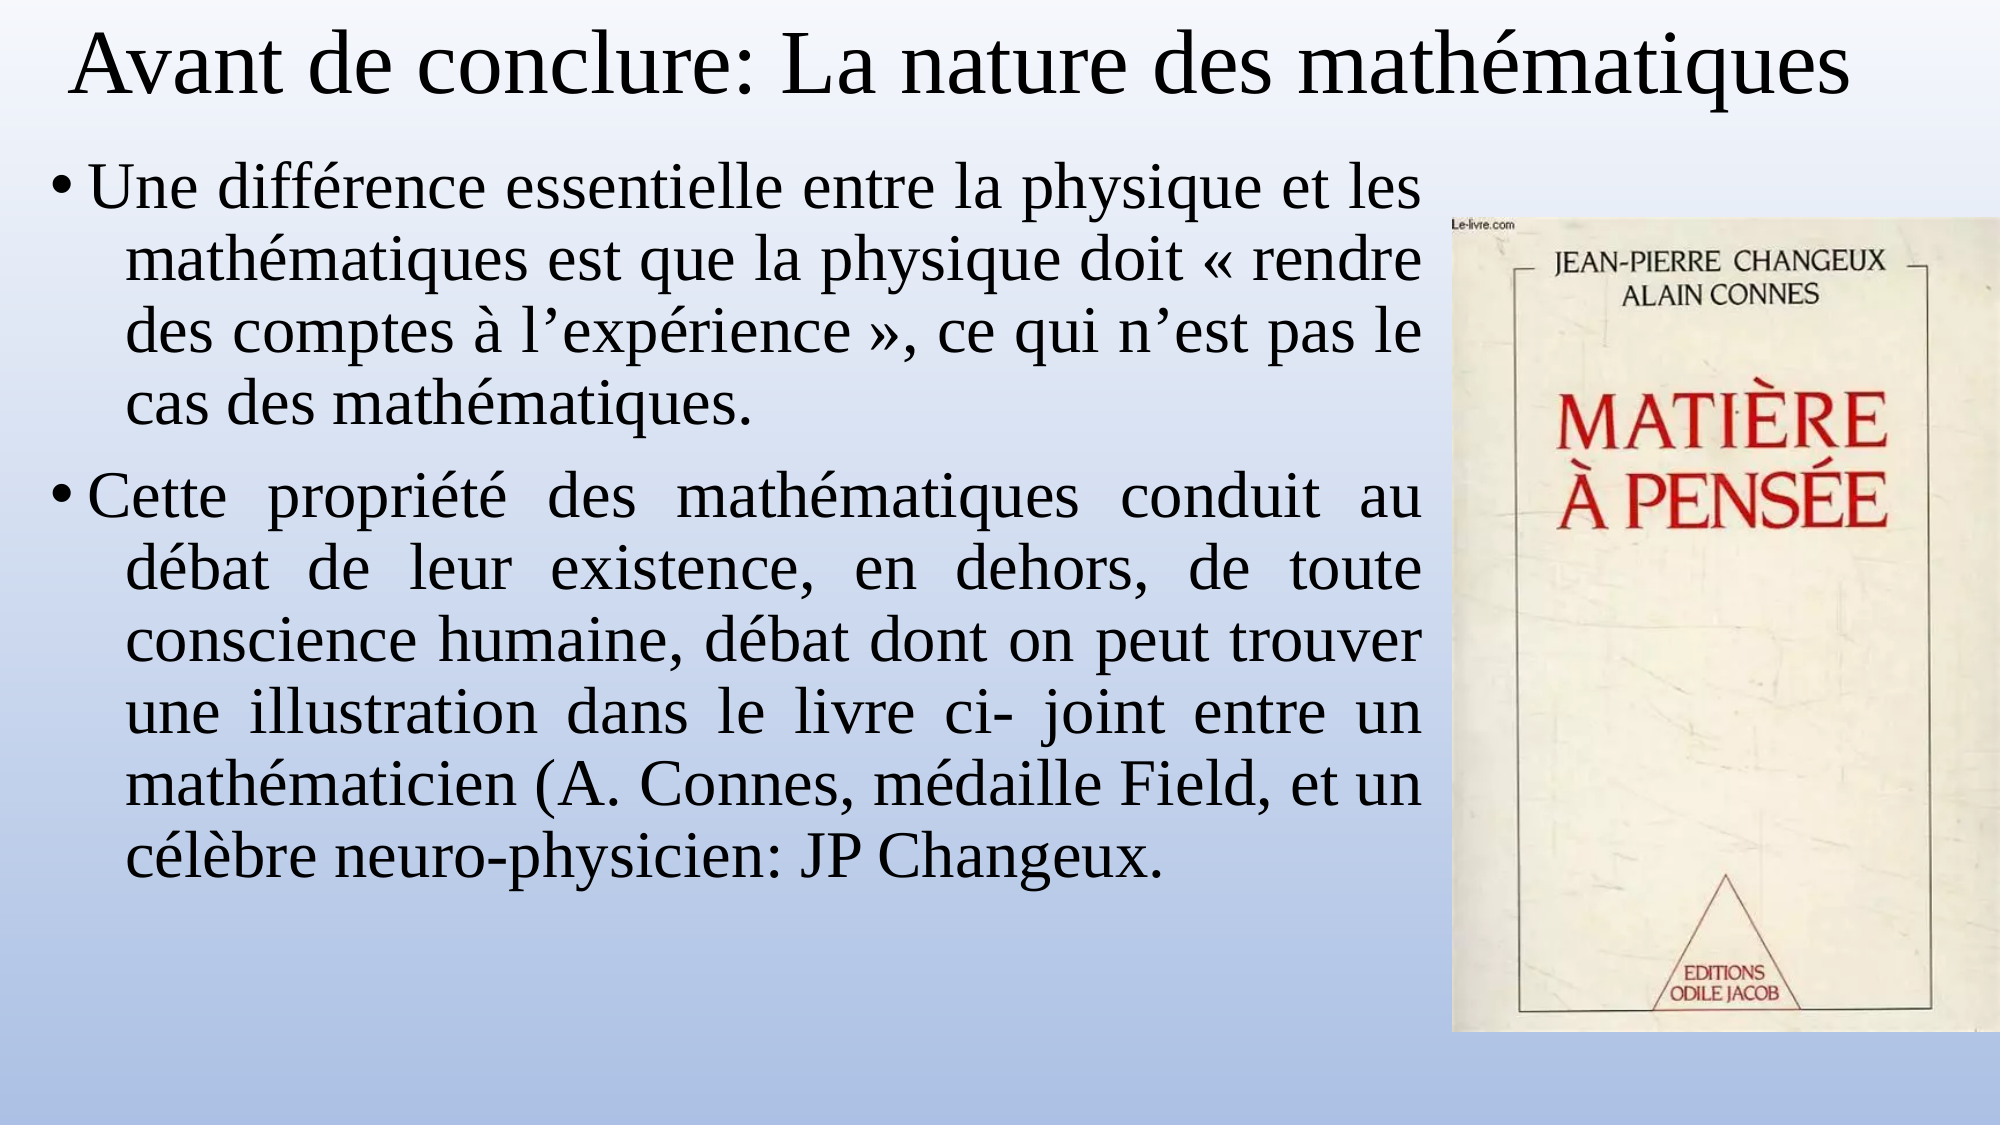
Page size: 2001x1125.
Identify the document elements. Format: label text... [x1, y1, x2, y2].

title Avant de conclure: La nature des mathématiques [52, 0, 1966, 173]
picture [1452, 217, 2000, 1032]
list Une différence essentielle entre la physique et les mathématiques est que la physique doit « rendre des comptes à l’expérience », ce qui n’est pas le cas des mathématiques. Cette propriété des mathématiques conduit au débat de leur existence, en dehors, de toute conscience humaine, débat dont on peut trouver une illustration dans le livre ci- joint entre un mathématicien (A. Connes, médaille Field, et un célèbre neuro-physicien: JP Changeux. [34, 143, 1441, 1106]
